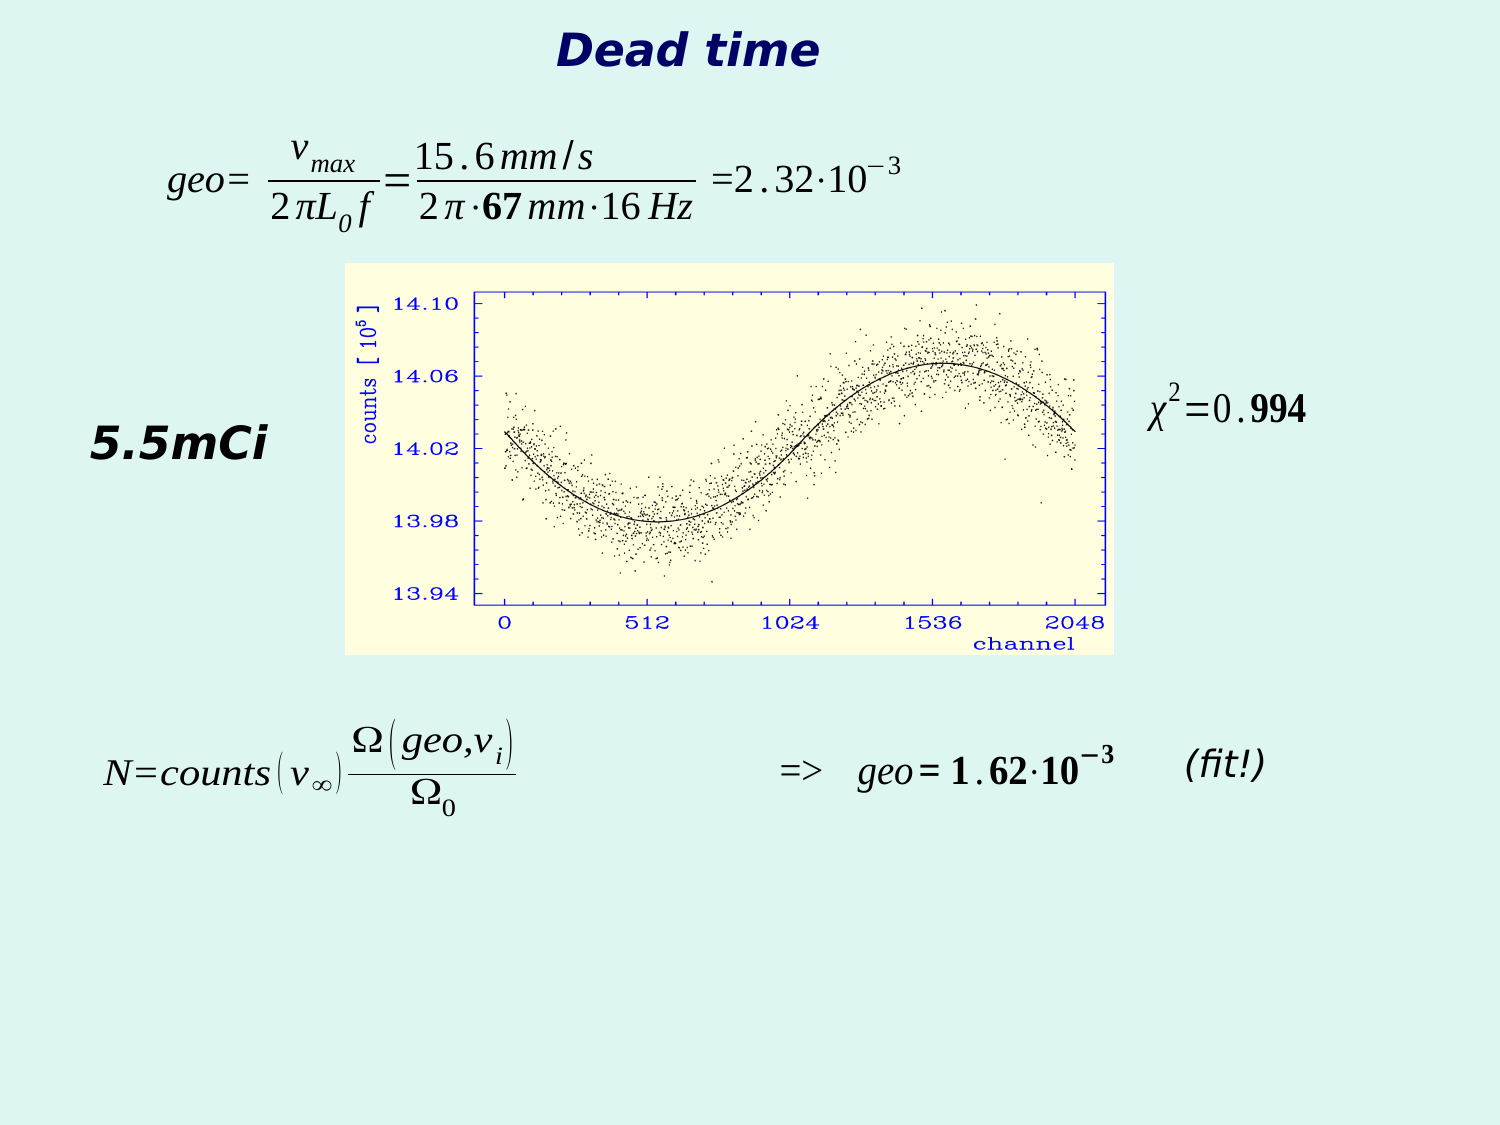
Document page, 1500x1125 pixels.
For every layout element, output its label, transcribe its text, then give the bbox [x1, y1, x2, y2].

text_box Dead time [540, 13, 951, 84]
chart [1135, 377, 1321, 432]
chart [154, 125, 915, 237]
text_box 5.5mCi [74, 405, 283, 481]
text_box (fit!) [1169, 732, 1282, 793]
picture [345, 264, 1115, 657]
chart [750, 740, 1127, 793]
chart [90, 716, 533, 822]
